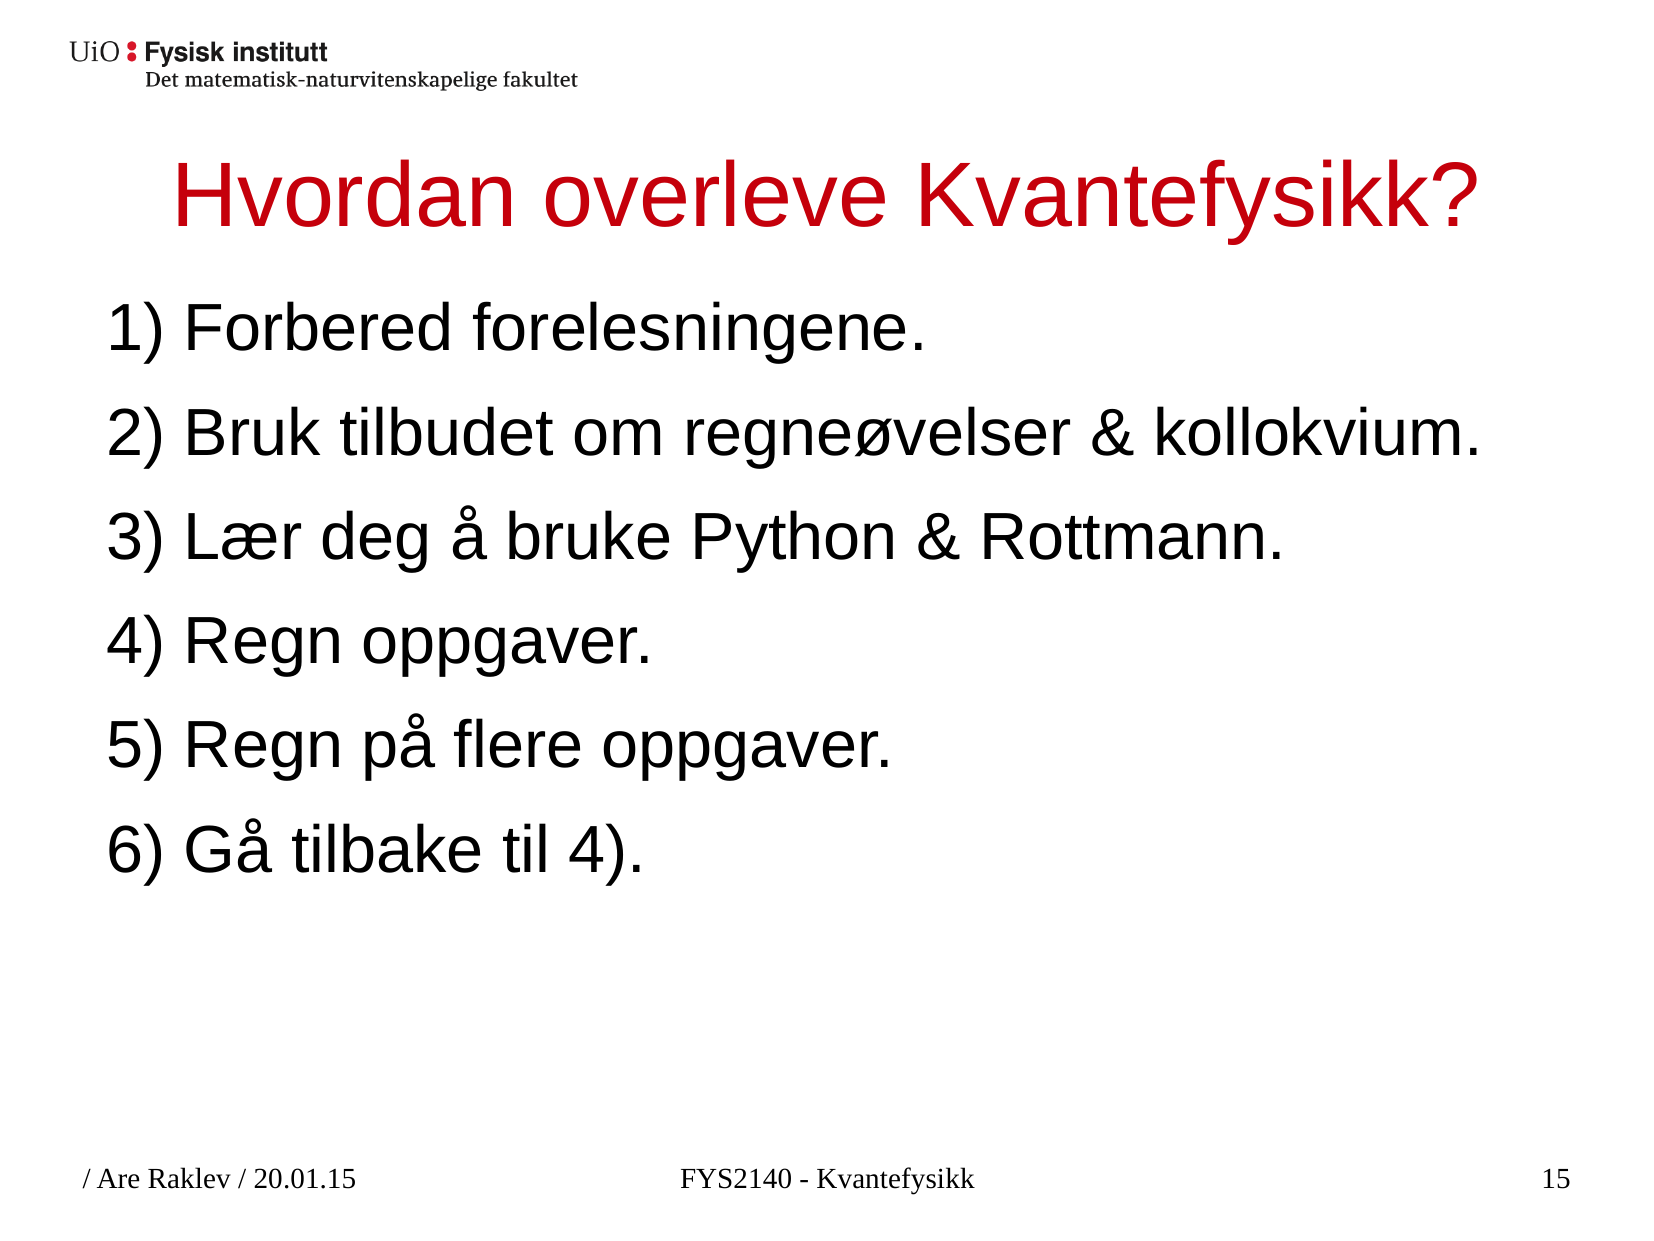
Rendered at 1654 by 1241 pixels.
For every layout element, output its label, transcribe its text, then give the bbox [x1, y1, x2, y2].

picture [68, 37, 581, 93]
list Forbered forelesningene. Bruk tilbudet om regneøvelser & kollokvium. Lær deg å bruke Python & Rottmann. Regn oppgaver. Regn på flere oppgaver. Gå tilbake til 4). [106, 290, 1595, 1094]
title Hvordan overleve Kvantefysikk? [82, 90, 1571, 298]
